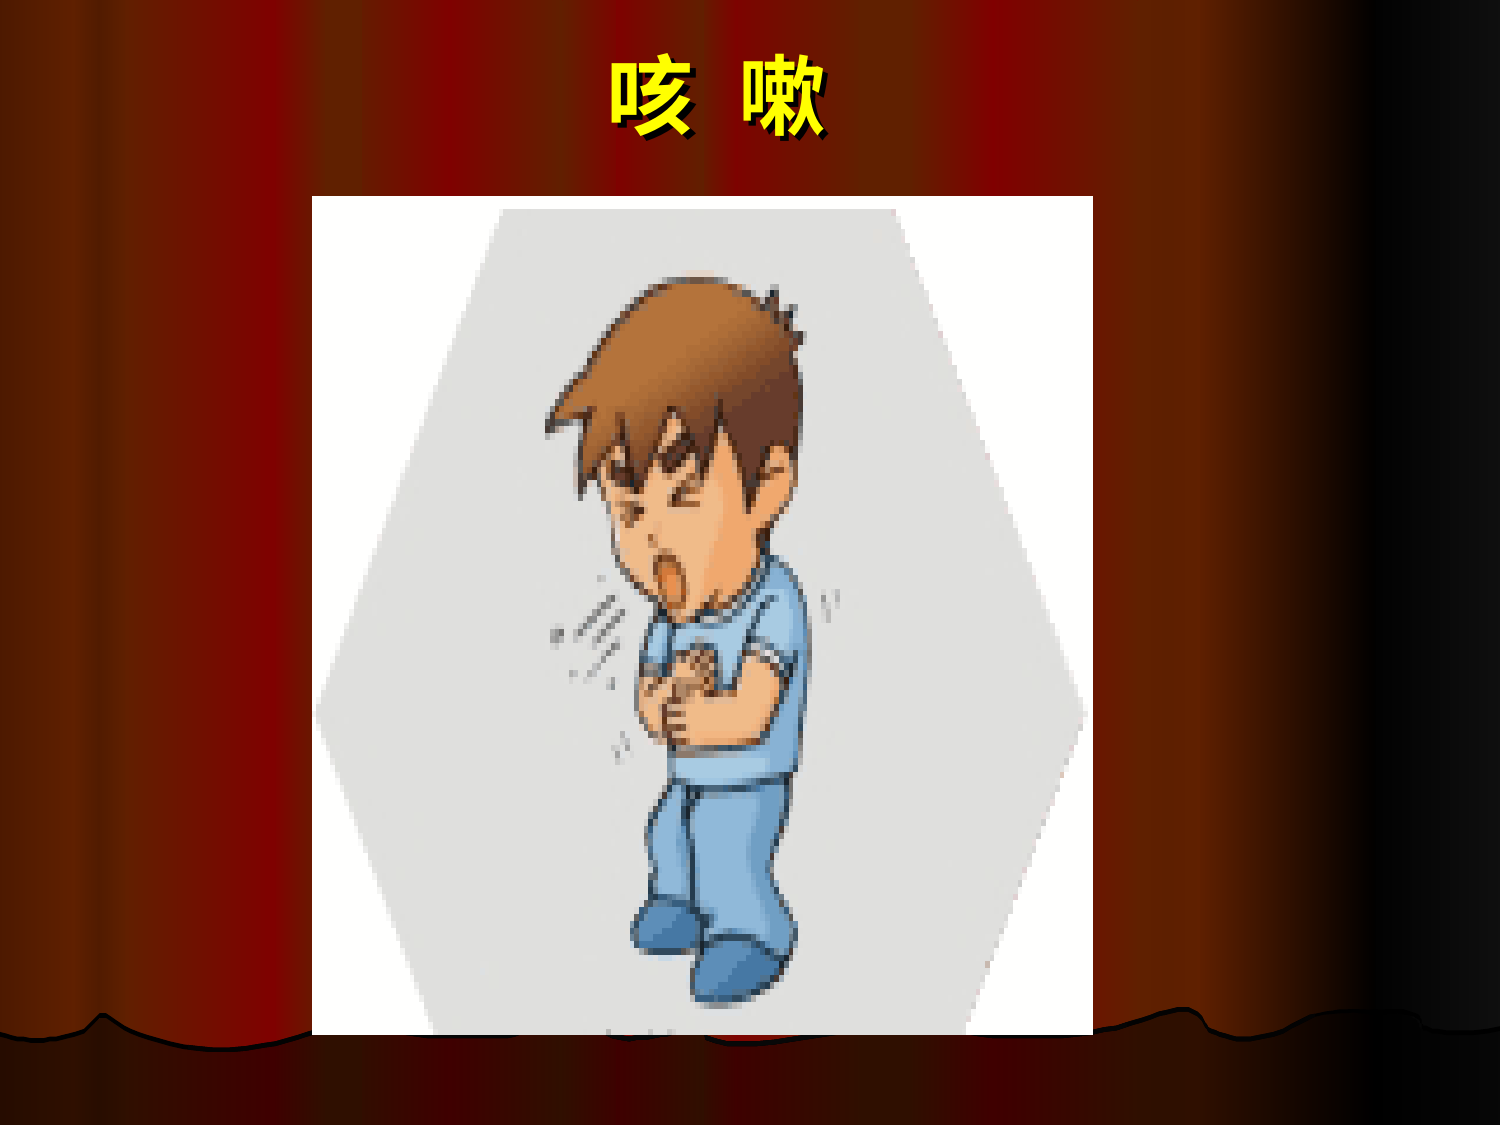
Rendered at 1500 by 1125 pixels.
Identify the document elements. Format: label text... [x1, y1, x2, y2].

picture [242, 196, 1176, 1035]
title 咳 嗽 [41, 0, 1392, 187]
